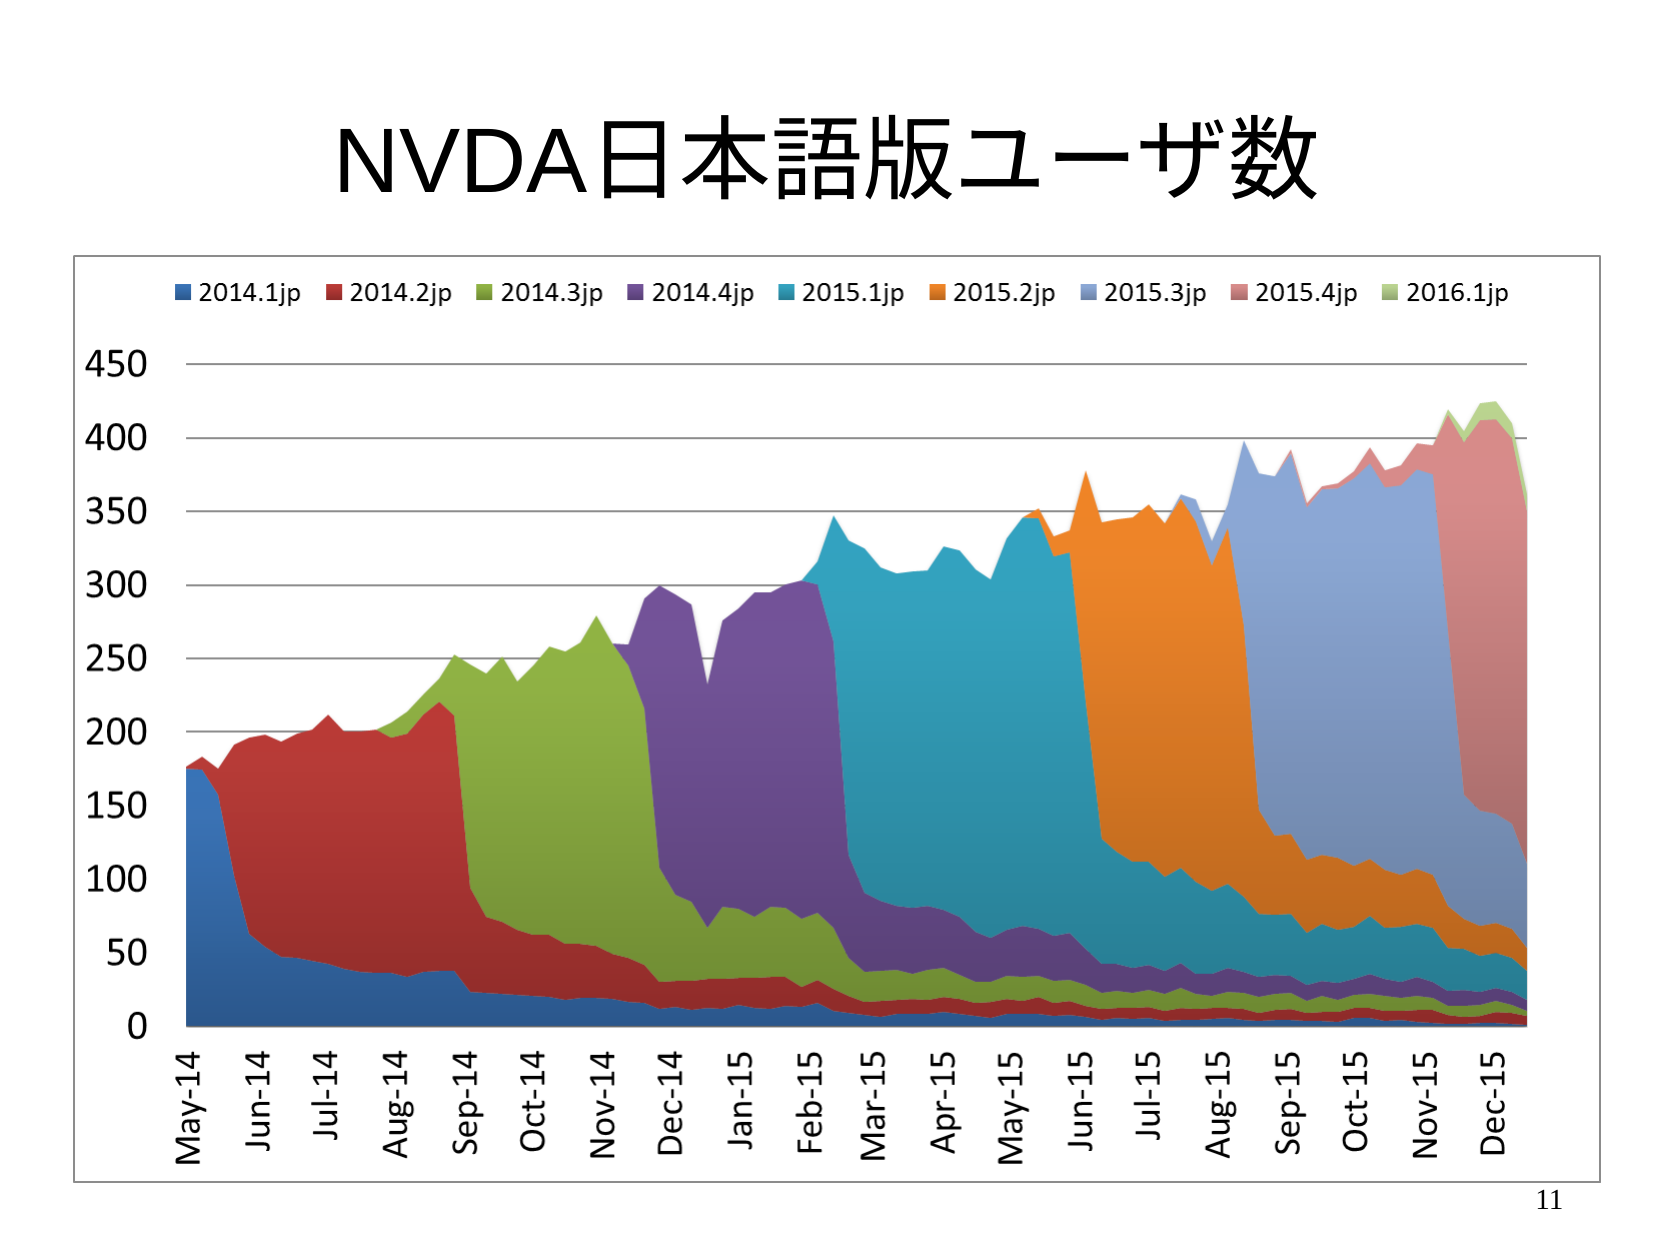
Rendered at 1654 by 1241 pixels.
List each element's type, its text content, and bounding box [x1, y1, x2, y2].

title NVDA日本語版ユーザ数 [82, 49, 1571, 255]
picture [73, 255, 1601, 1183]
